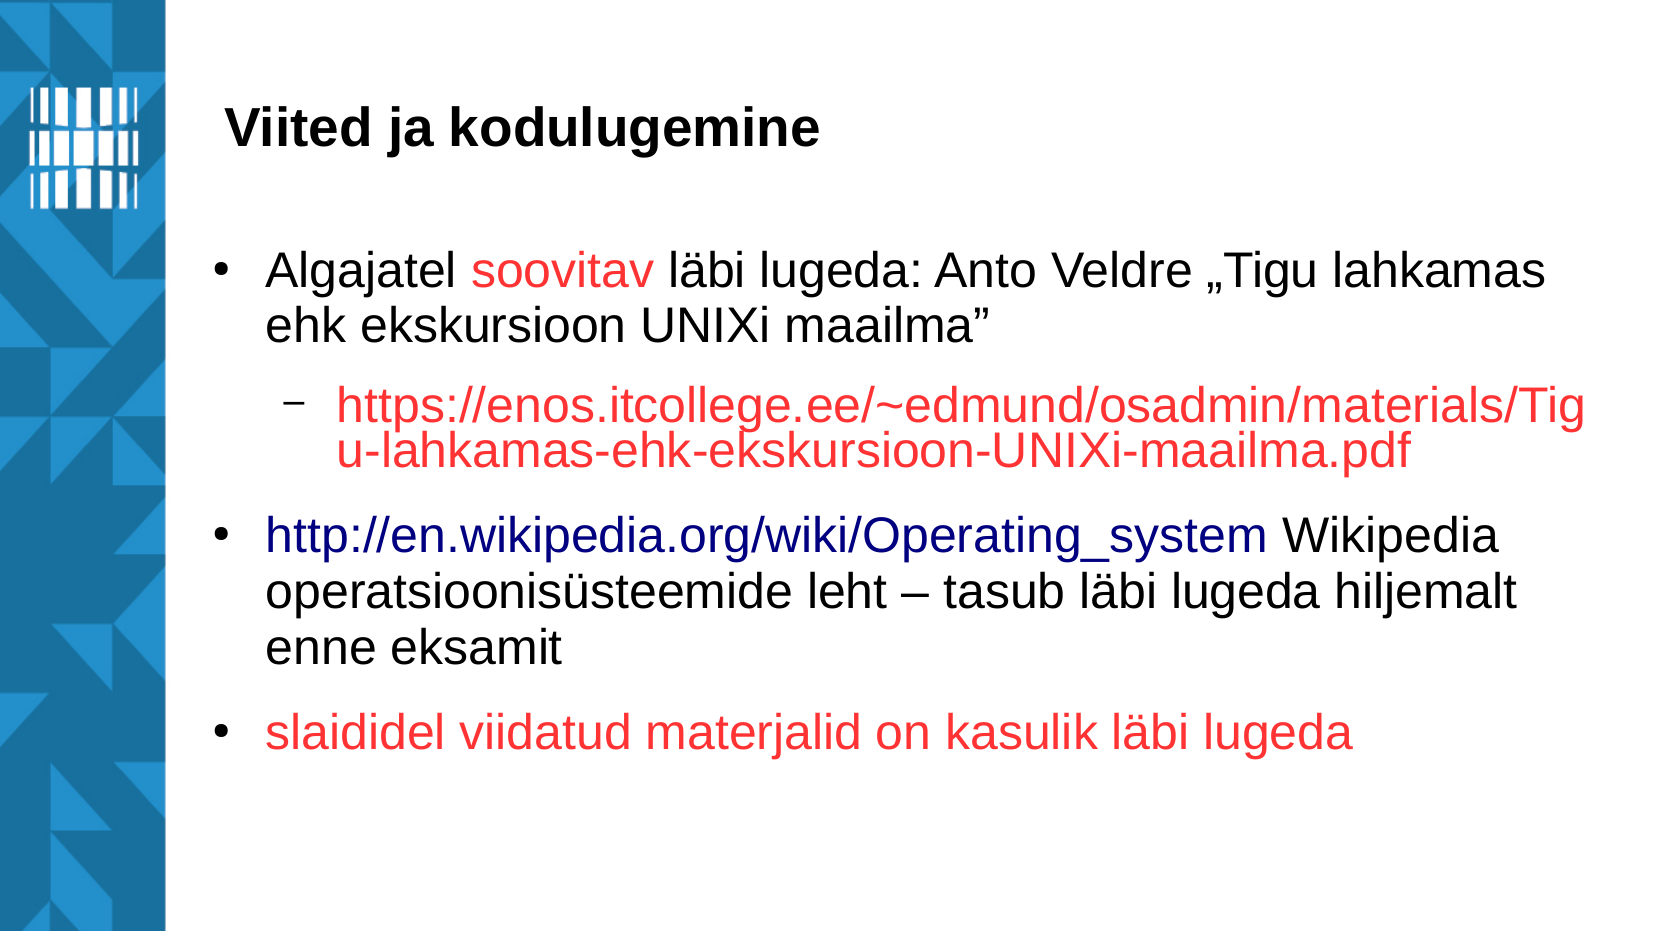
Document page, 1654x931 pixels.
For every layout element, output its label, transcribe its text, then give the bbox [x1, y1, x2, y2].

title Viited ja kodulugemine [224, 41, 1625, 214]
list Algajatel soovitav läbi lugeda: Anto Veldre „Tigu lahkamas ehk ekskursioon UNIXi maailma” https://enos.itcollege.ee/~edmund/osadmin/materials/Tigu-lahkamas-ehk-ekskursioon-UNIXi-maailma.pdf http://en.wikipedia.org/wiki/Operating_system Wikipedia operatsioonisüsteemide leht – tasub läbi lugeda hiljemalt enne eksamit slaididel viidatud materjalid on kasulik läbi lugeda [194, 241, 1595, 931]
